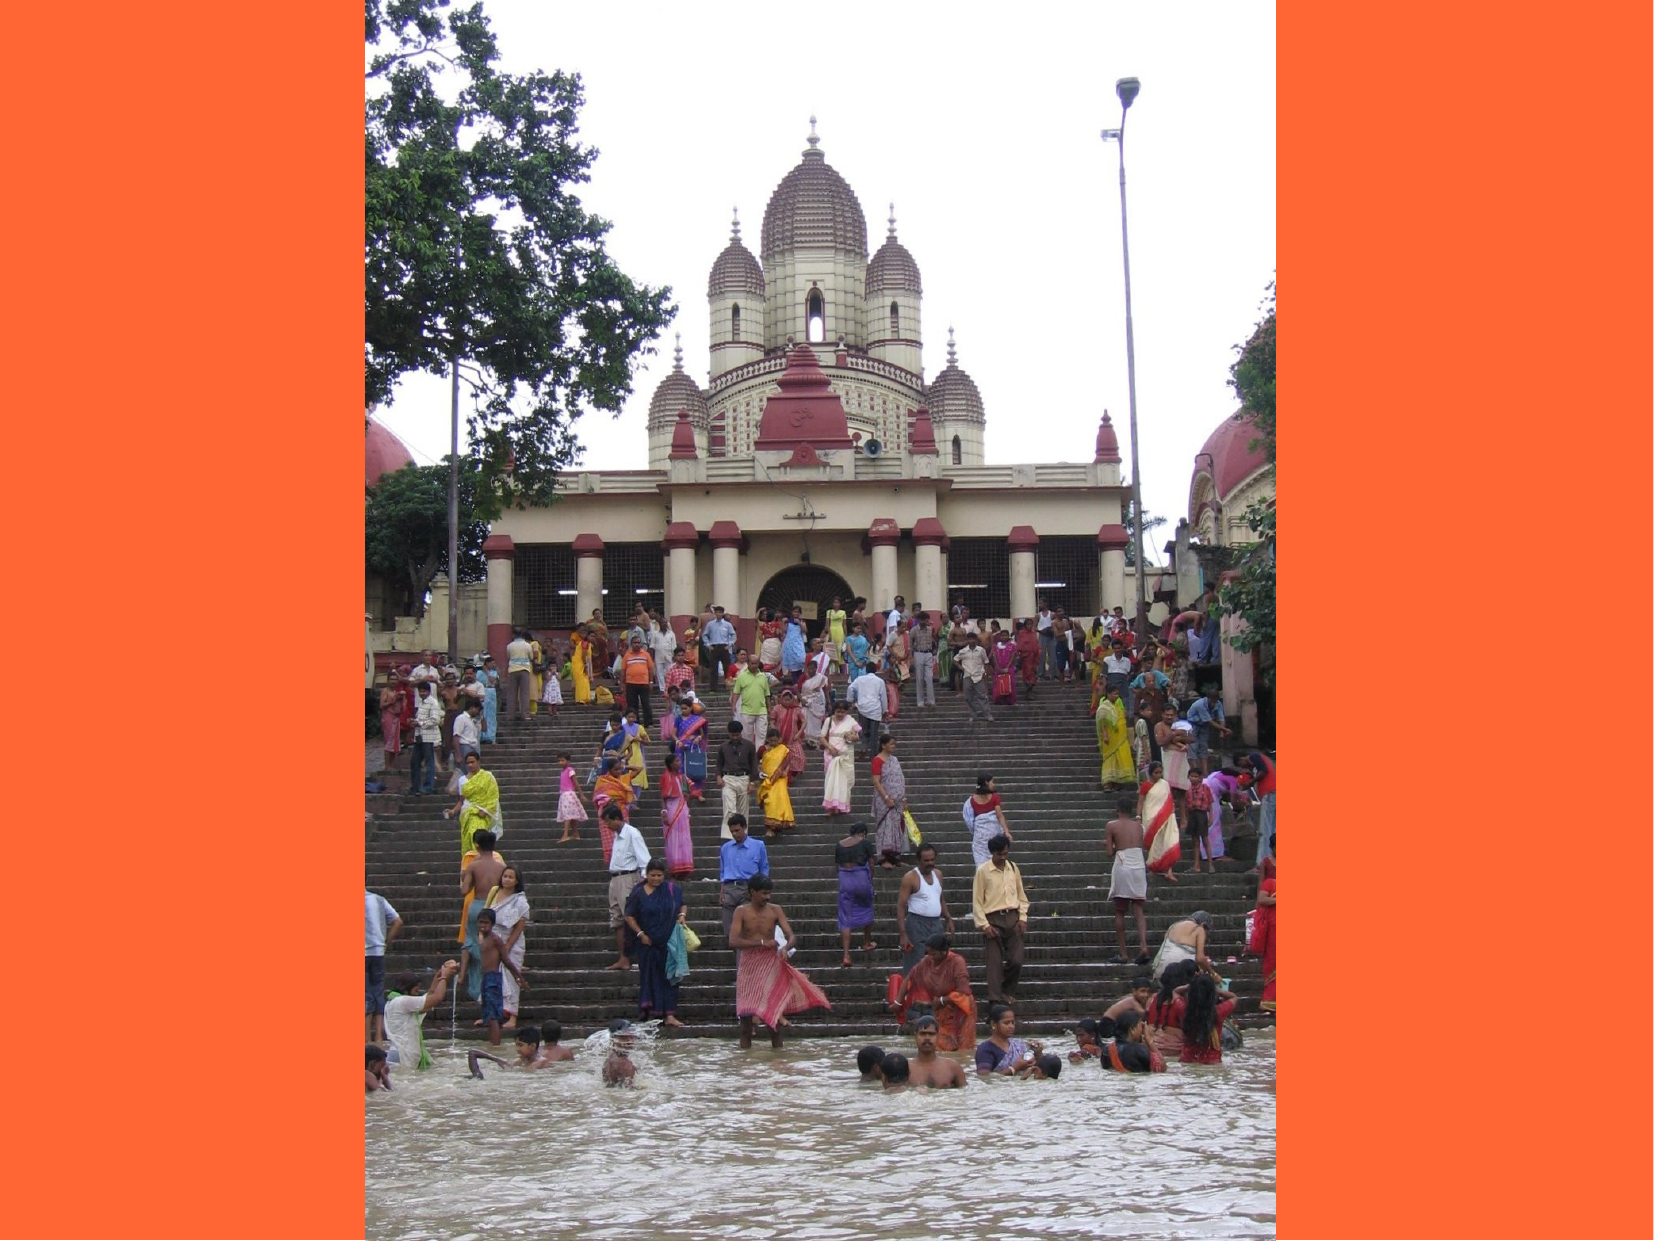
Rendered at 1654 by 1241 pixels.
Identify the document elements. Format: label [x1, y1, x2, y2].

picture [365, 0, 1276, 1241]
